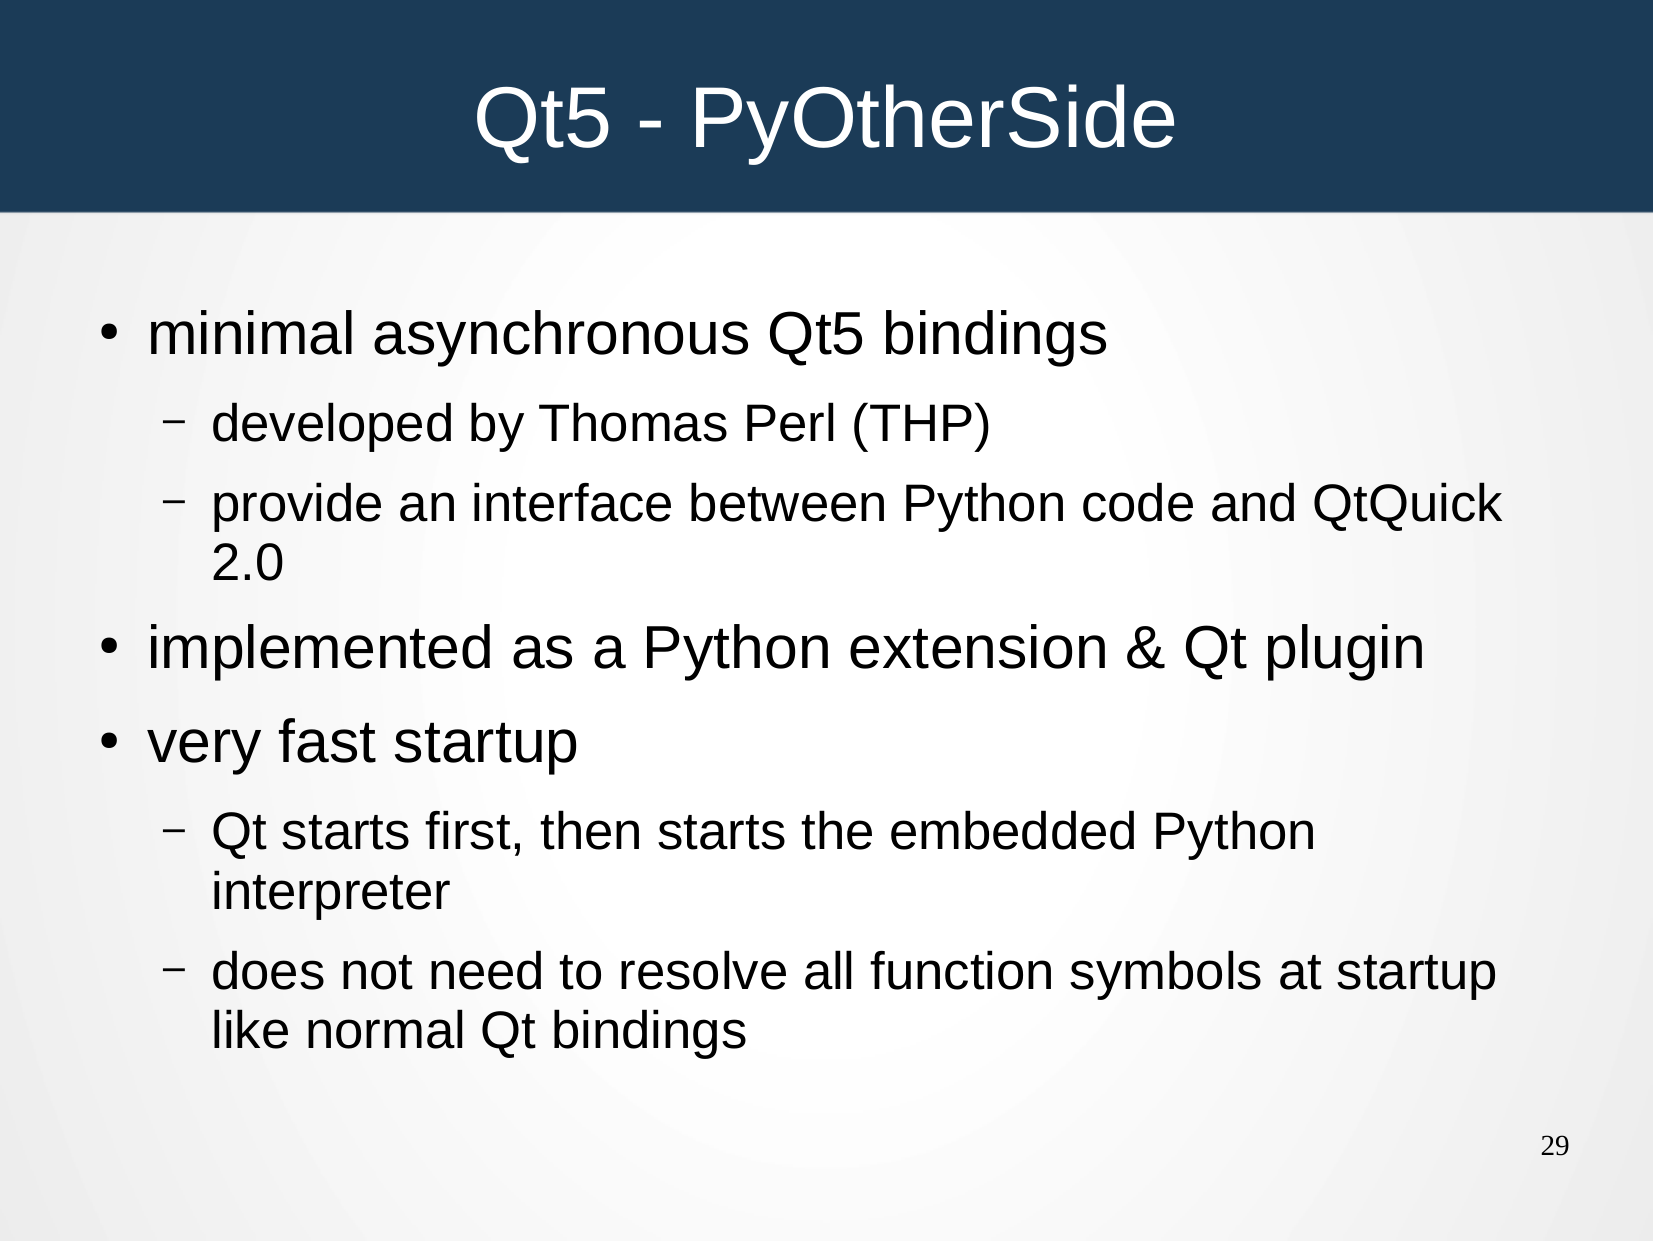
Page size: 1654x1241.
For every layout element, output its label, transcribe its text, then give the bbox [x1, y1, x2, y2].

list minimal asynchronous Qt5 bindings developed by Thomas Perl (THP) provide an interface between Python code and QtQuick 2.0 implemented as a Python extension & Qt plugin very fast startup Qt starts first, then starts the embedded Python interpreter does not need to resolve all function symbols at startup like normal Qt bindings [82, 299, 1571, 1066]
title Qt5 - PyOtherSide [82, 47, 1571, 189]
picture [0, 0, 1653, 1241]
